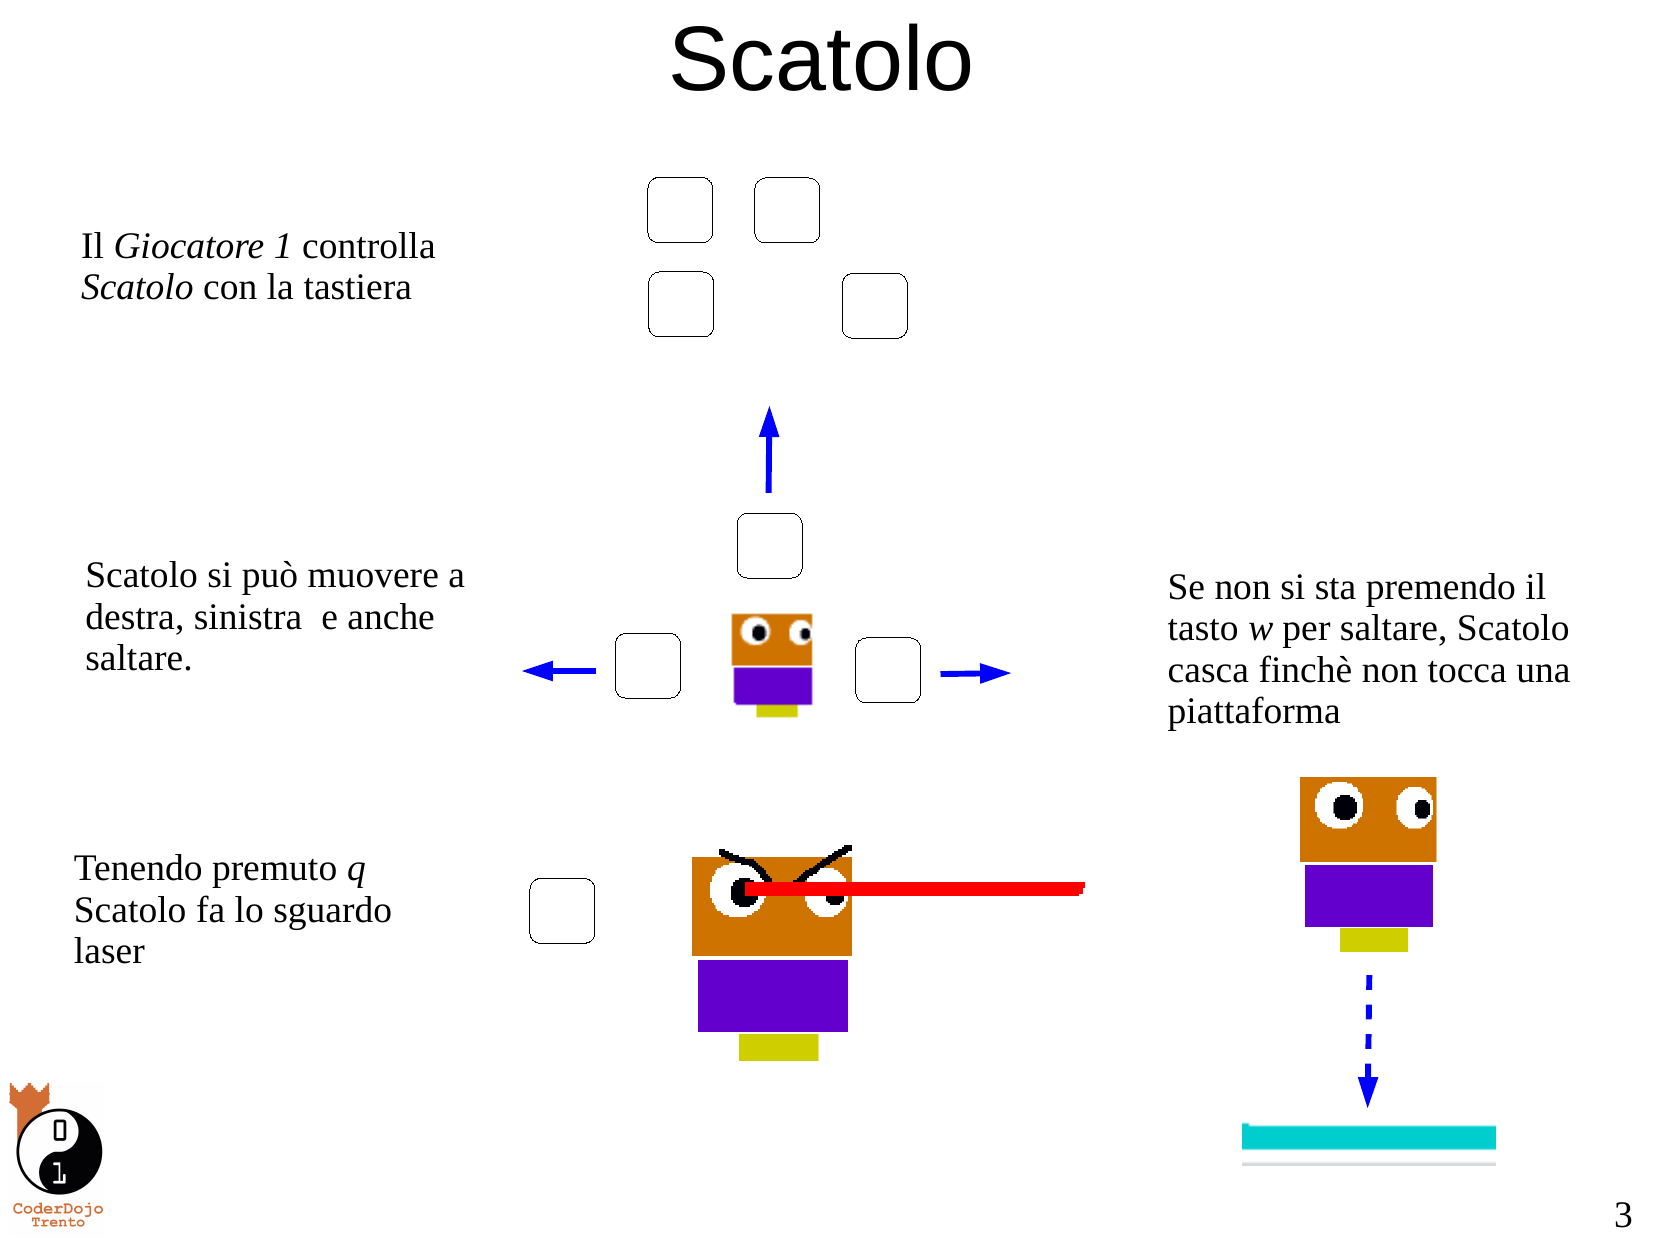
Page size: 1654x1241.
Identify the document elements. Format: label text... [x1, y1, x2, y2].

text_box Se non si sta premendo il tasto w per saltare, Scatolo casca finchè non tocca una piattaforma [1152, 558, 1640, 744]
title Scatolo [77, 0, 1566, 134]
text_box 3 [1599, 1186, 1650, 1241]
text_box w [737, 513, 803, 579]
text_box a [648, 271, 714, 337]
text_box a [615, 633, 681, 699]
text_box w [754, 177, 820, 243]
picture [720, 600, 825, 726]
text_box d [842, 273, 908, 339]
text_box q [529, 878, 595, 944]
text_box Scatolo si può muovere a destra, sinistra e anche saltare. [70, 546, 485, 690]
picture [1242, 1085, 1496, 1166]
text_box d [855, 637, 921, 703]
picture [1289, 759, 1446, 957]
text_box q [647, 177, 713, 243]
picture [9, 1083, 104, 1237]
text_box Il Giocatore 1 controlla Scatolo con la tastiera [66, 217, 480, 318]
text_box Tenendo premuto q Scatolo fa lo sguardo laser [59, 839, 447, 983]
picture [681, 832, 1094, 1074]
